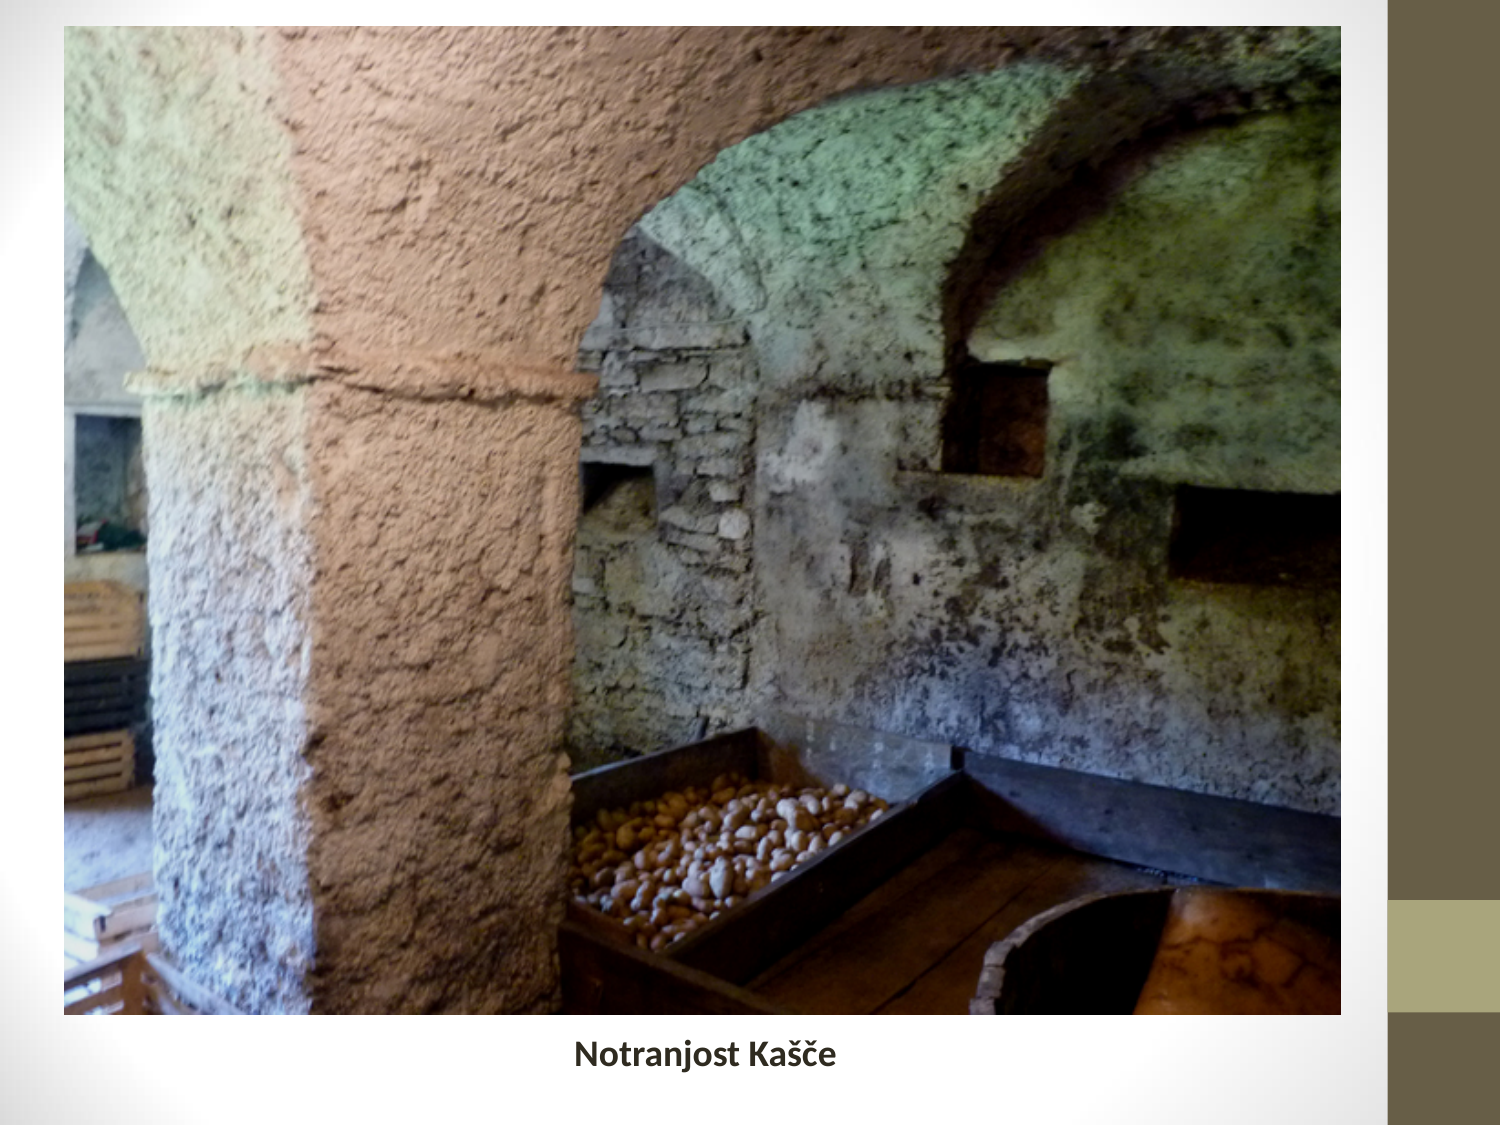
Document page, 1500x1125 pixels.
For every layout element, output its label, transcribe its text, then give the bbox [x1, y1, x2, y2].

picture [0, 0, 1387, 1125]
text_box Notranjost Kašče [559, 1021, 853, 1081]
